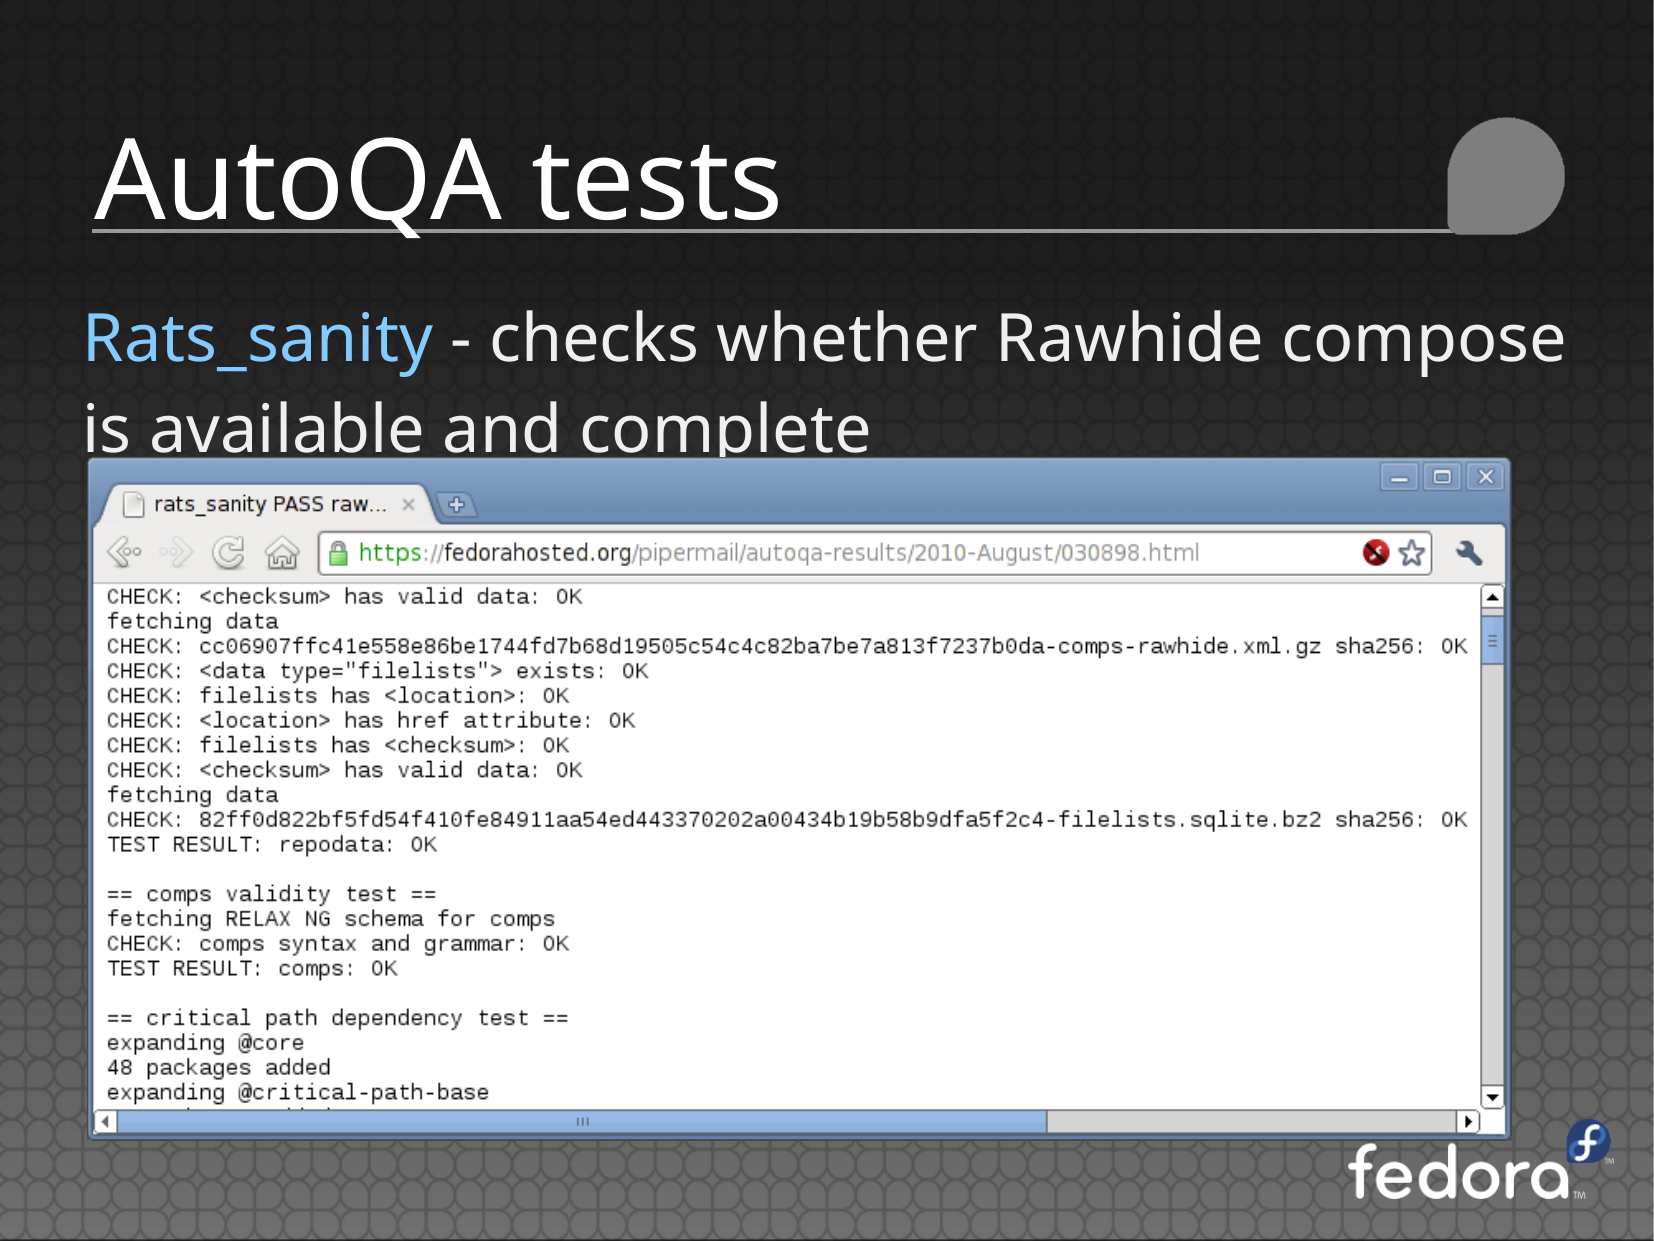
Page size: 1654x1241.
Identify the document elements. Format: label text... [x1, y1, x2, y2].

title AutoQA tests [94, 100, 1426, 251]
list Rats_sanity - checks whether Rawhide compose is available and complete [82, 290, 1571, 1094]
picture [0, 0, 1654, 1241]
